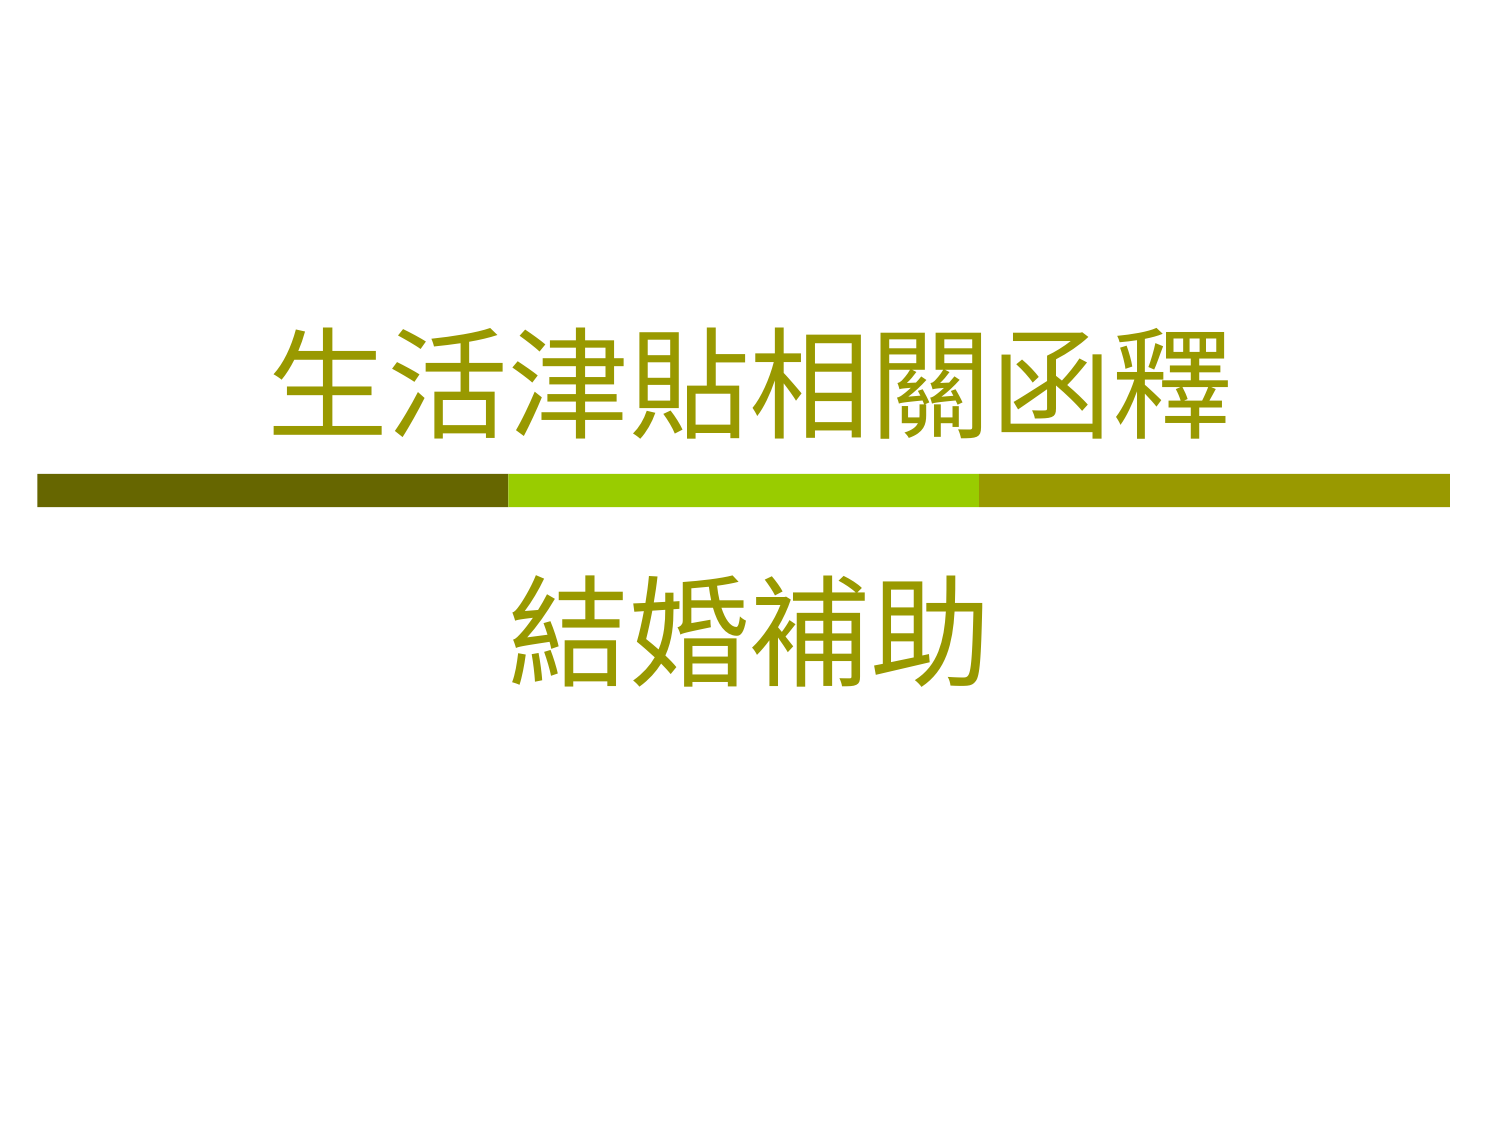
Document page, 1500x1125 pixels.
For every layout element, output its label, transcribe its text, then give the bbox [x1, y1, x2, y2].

text_box 結婚補助 [112, 527, 1388, 710]
title 生活津貼相關函釋 [112, 278, 1388, 462]
